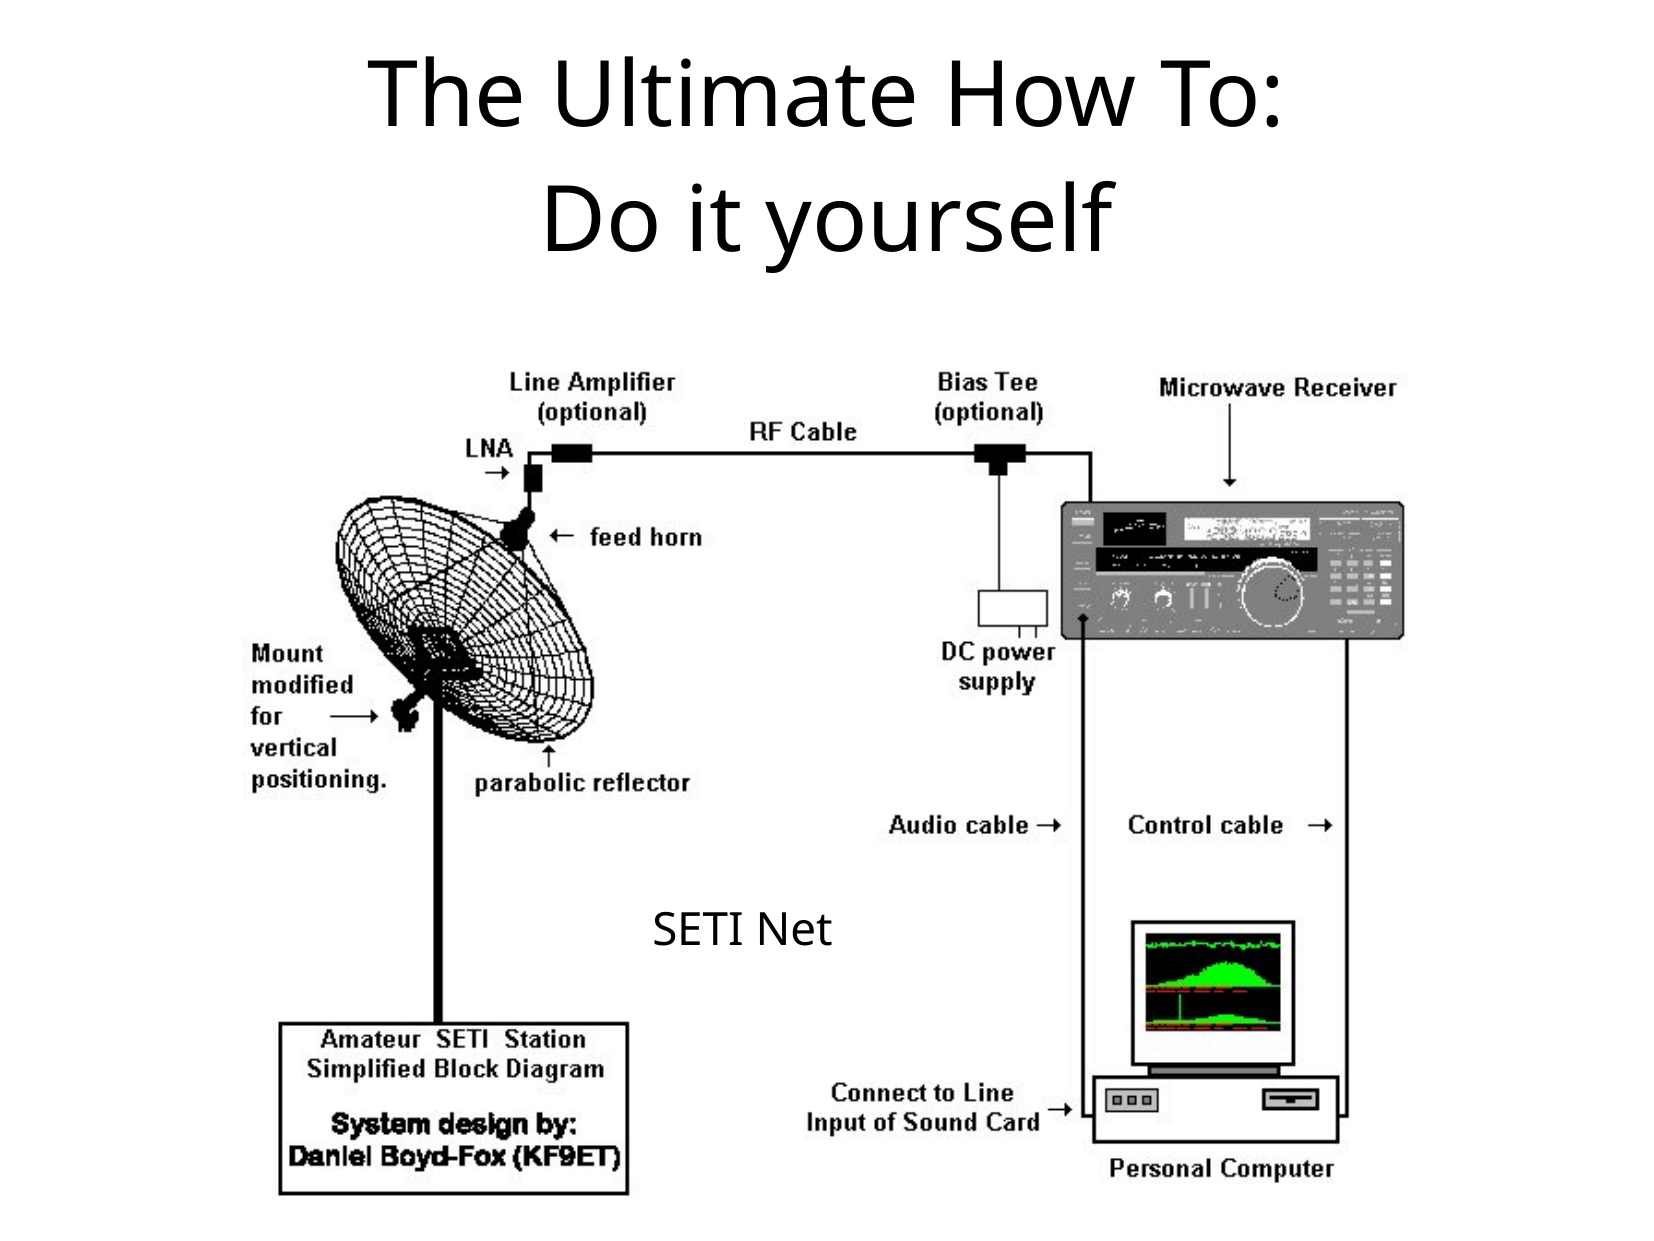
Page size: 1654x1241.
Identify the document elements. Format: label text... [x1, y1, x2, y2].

title The Ultimate How To: Do it yourself [82, 9, 1571, 297]
picture [242, 343, 1423, 1229]
text_box SETI Net [637, 888, 938, 976]
